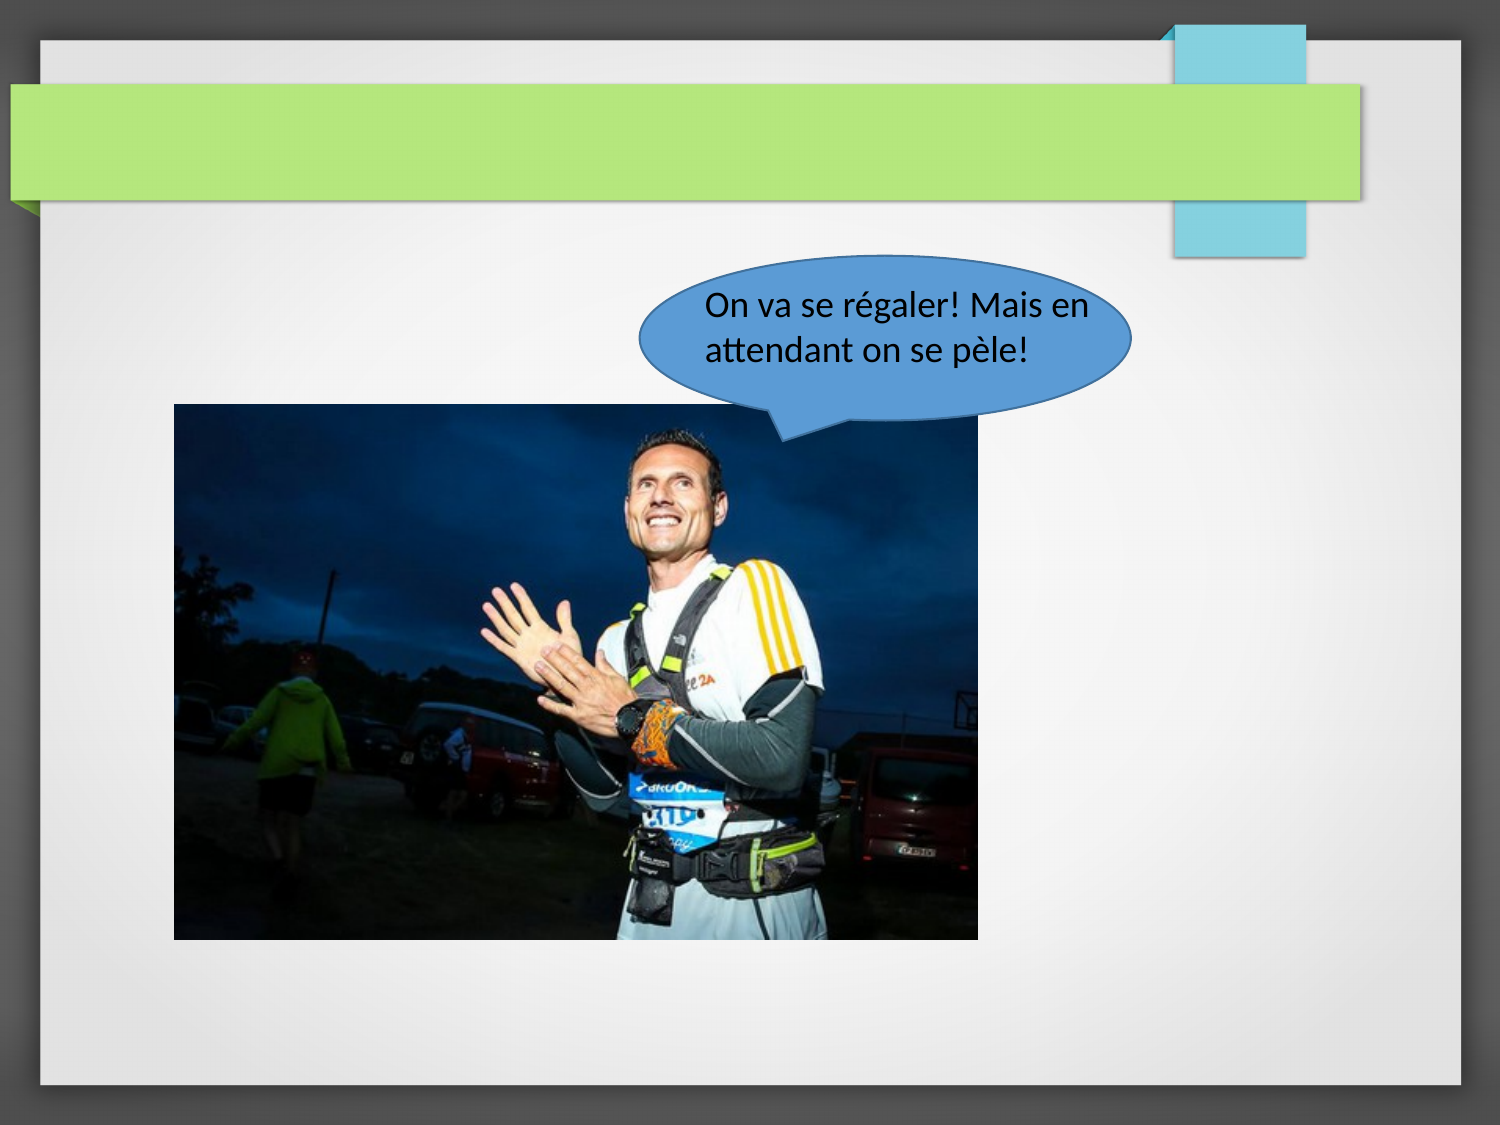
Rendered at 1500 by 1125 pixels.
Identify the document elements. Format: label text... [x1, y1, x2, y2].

text_box [639, 288, 1101, 442]
text_box [738, 255, 1032, 272]
text_box [1121, 315, 1131, 362]
picture [0, 0, 1500, 1125]
text_box On va se régaler! Mais en attendant on se pèle! [689, 272, 1121, 378]
title [29, 140, 1477, 284]
